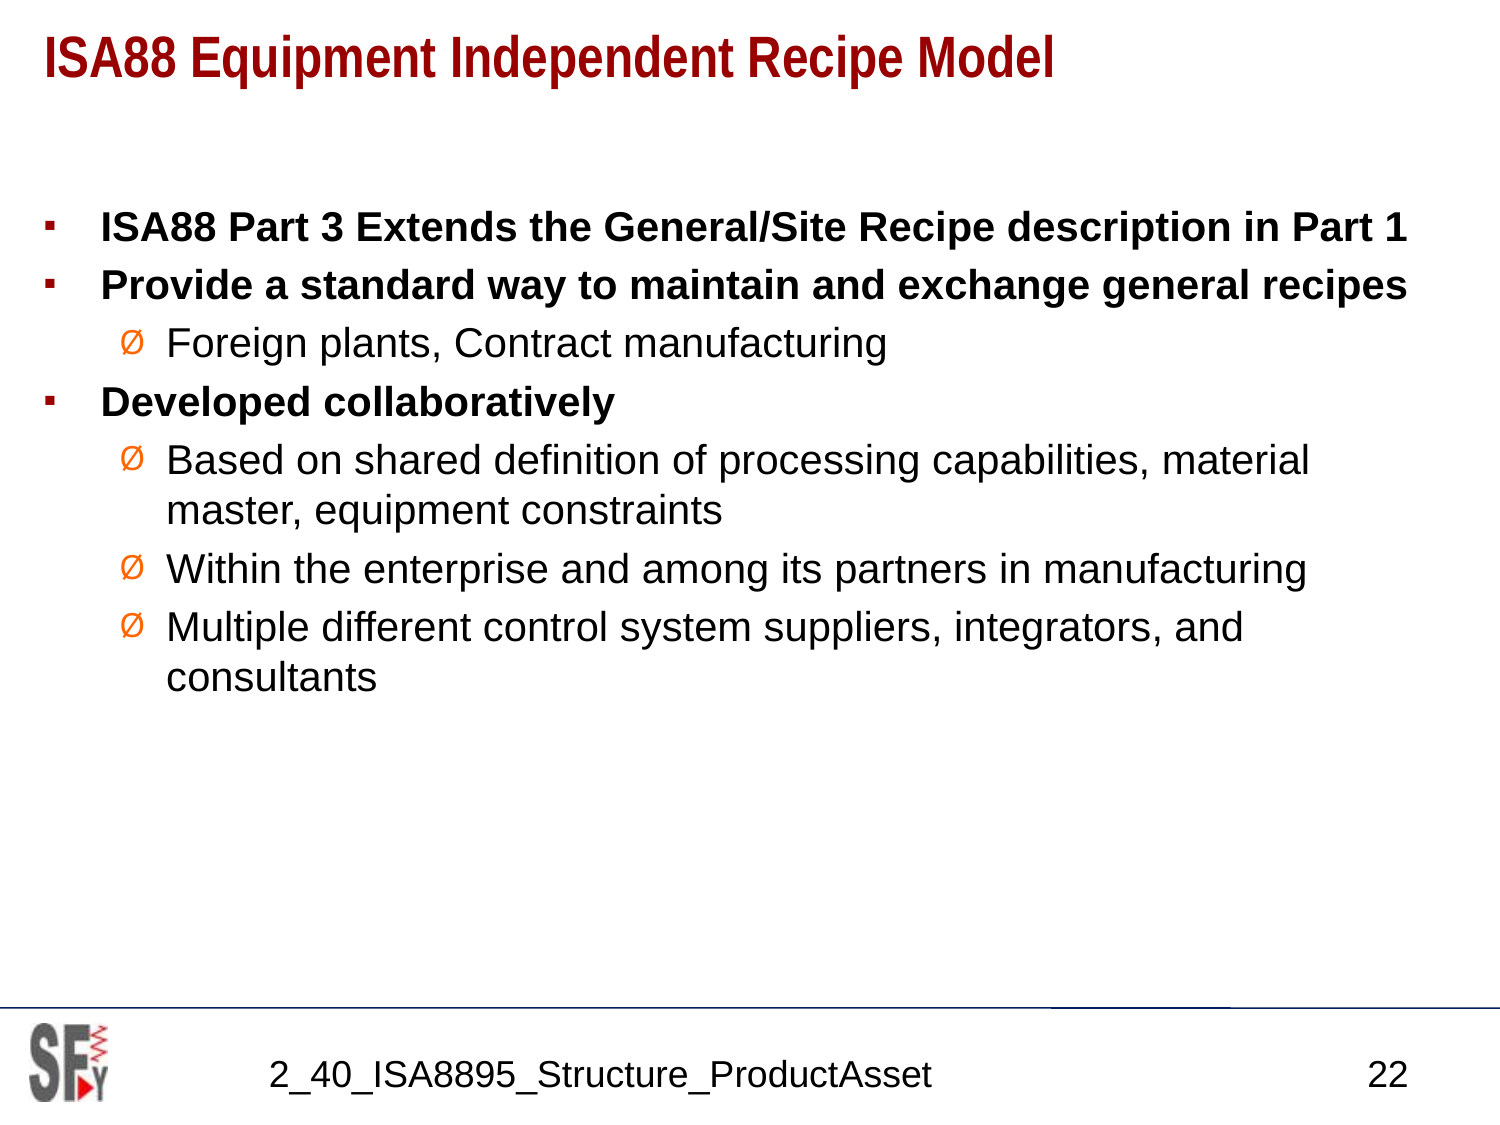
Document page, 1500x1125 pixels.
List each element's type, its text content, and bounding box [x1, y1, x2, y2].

list ISA88 Part 3 Extends the General/Site Recipe description in Part 1 Provide a standard way to maintain and exchange general recipes Foreign plants, Contract manufacturing Developed collaboratively Based on shared definition of processing capabilities, material master, equipment constraints Within the enterprise and among its partners in manufacturing Multiple different control system suppliers, integrators, and consultants [29, 184, 1471, 988]
slide_number <numéro> [1352, 1034, 1490, 1103]
footer 2_40_ISA8895_Structure_ProductAsset [253, 1034, 1336, 1103]
picture [29, 1023, 108, 1102]
title ISA88 Equipment Independent Recipe Model [29, 12, 1471, 138]
